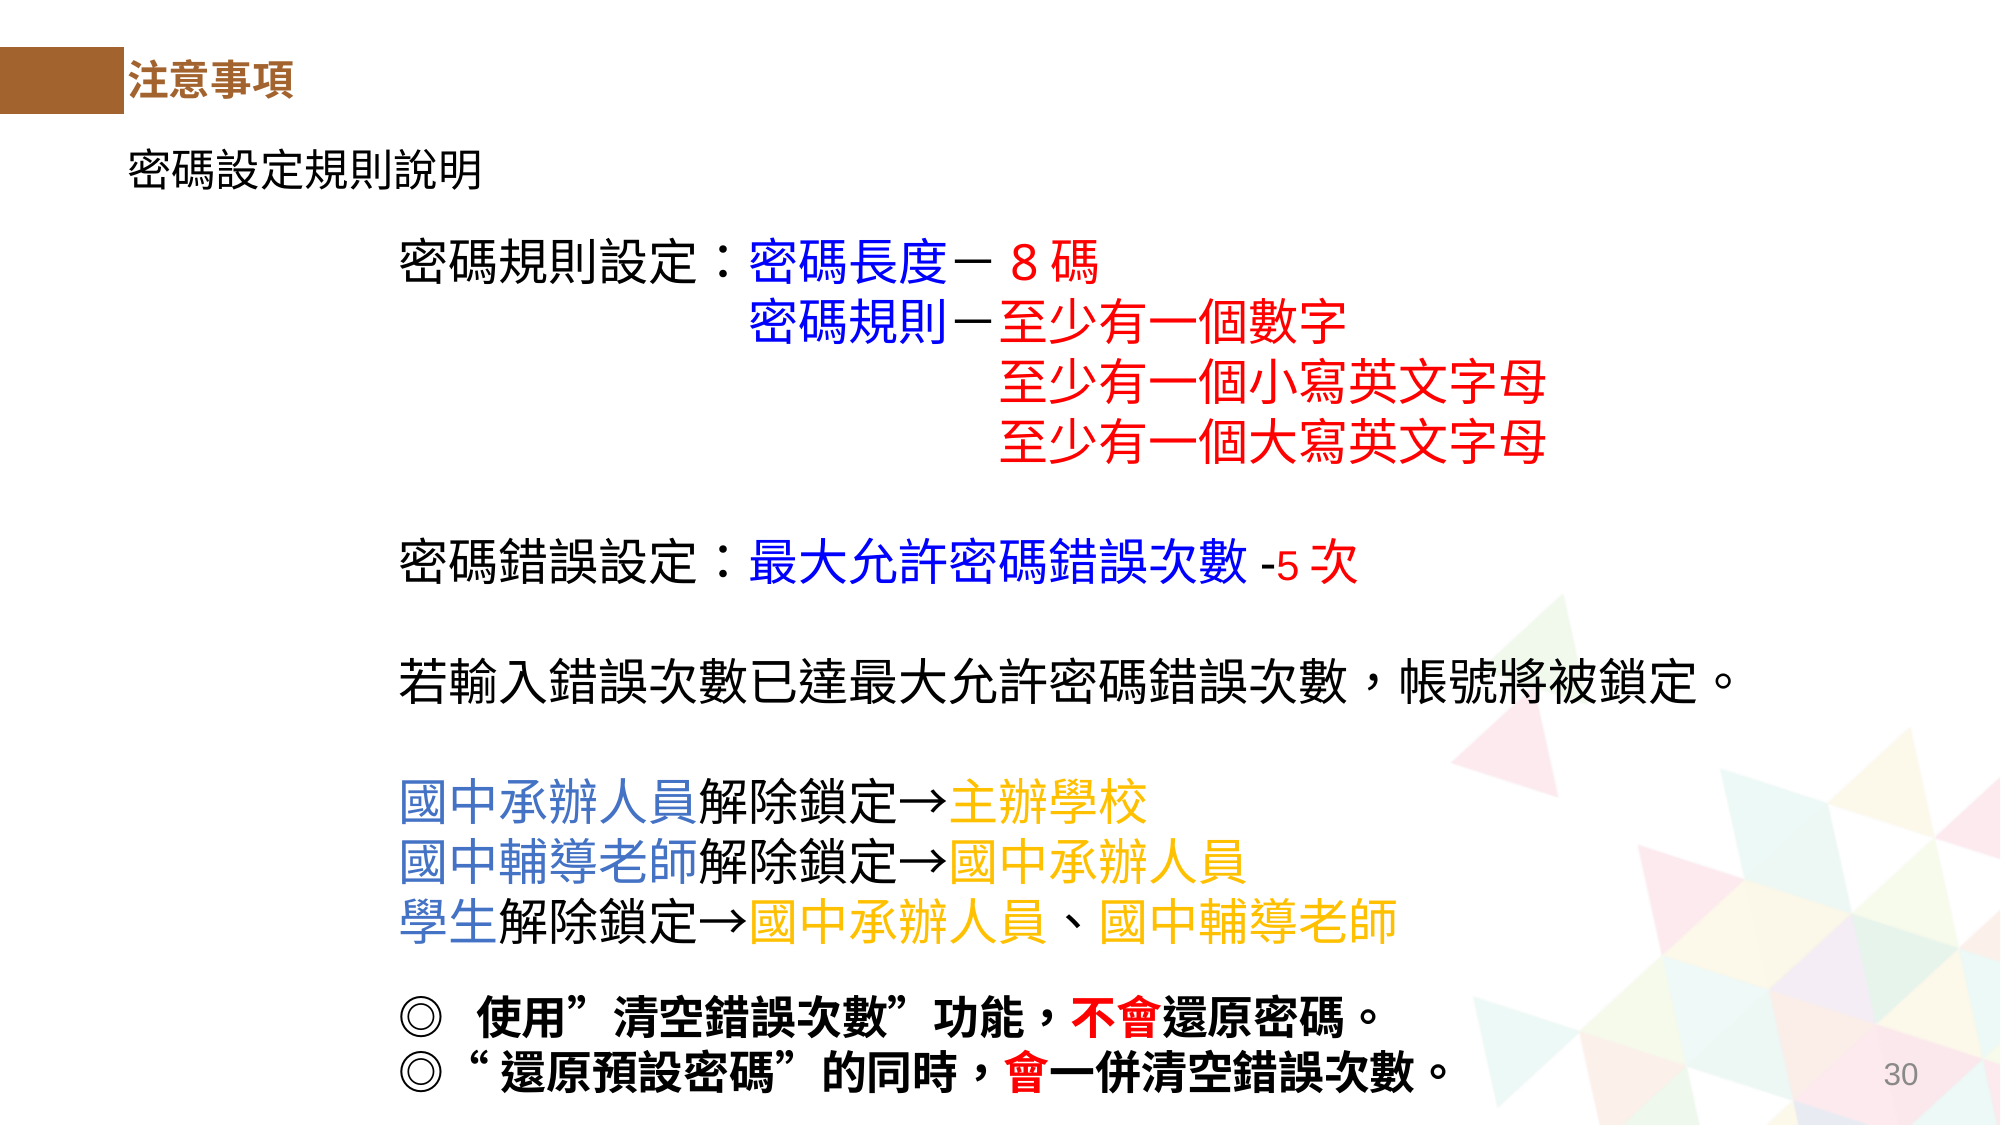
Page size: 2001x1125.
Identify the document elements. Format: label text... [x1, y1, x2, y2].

text_box 30 [1868, 1038, 1989, 1125]
text_box 密碼設定規則說明 [112, 133, 503, 203]
text_box 注意事項 [112, 46, 673, 113]
text_box 密碼規則設定：密碼長度－8碼 密碼規則－至少有一個數字 至少有一個小寫英文字母 至少有一個大寫英文字母 密碼錯誤設定：最大允許密碼錯誤次數-5次 若輸入錯誤次數已達最大允許密碼錯誤次數，帳號將被鎖定。 國中承辦人員解除鎖定→主辦學校 國中輔導老師解除鎖定→國中承辦人員 學生解除鎖定→國中承辦人員、國中輔導老師 [383, 223, 1747, 958]
text_box ◎ 使用”清空錯誤次數”功能，不會還原密碼。 ◎“還原預設密碼”的同時，會一併清空錯誤次數。 [383, 926, 1465, 1106]
text_box [0, 47, 124, 114]
